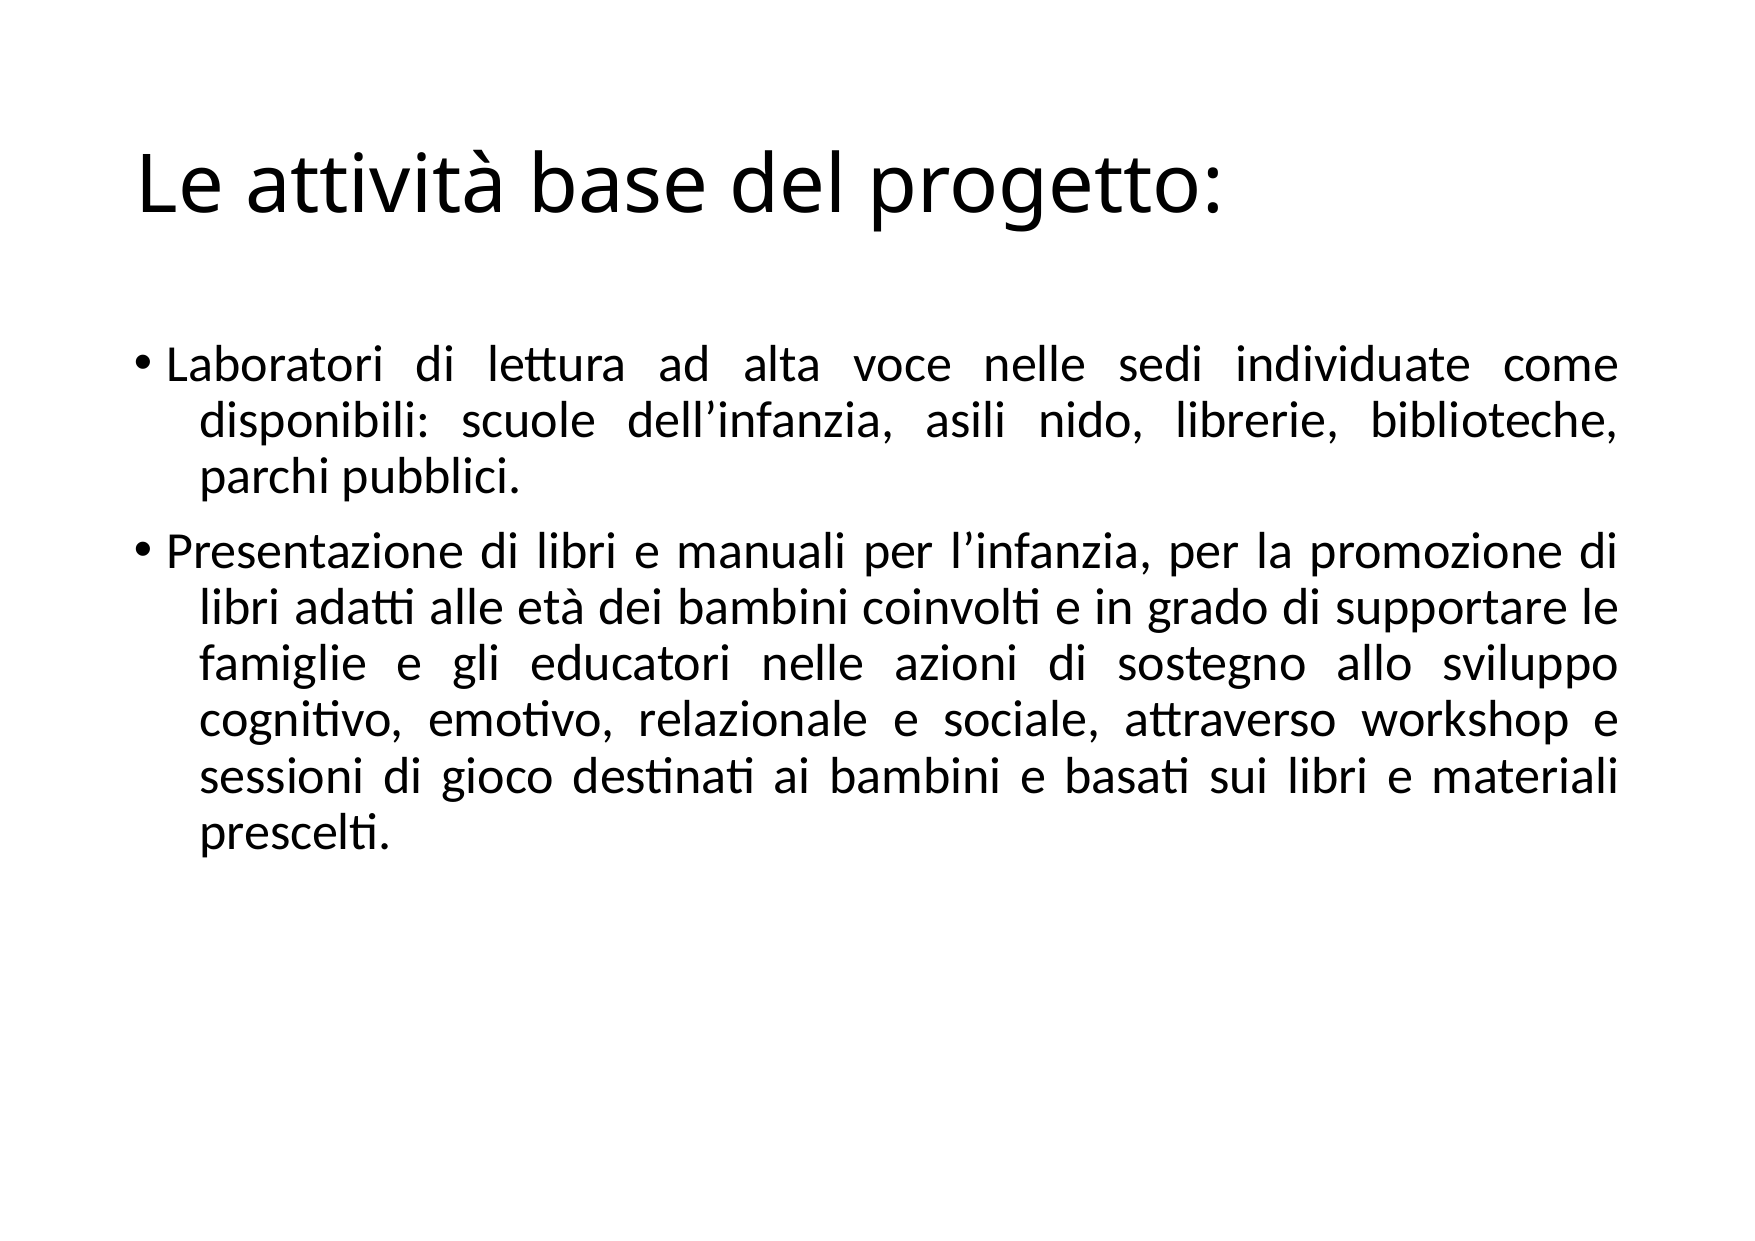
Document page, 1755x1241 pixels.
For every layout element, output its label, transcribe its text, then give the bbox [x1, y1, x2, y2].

list Laboratori di lettura ad alta voce nelle sedi individuate come disponibili: scuole dell’infanzia, asili nido, librerie, biblioteche, parchi pubblici. Presentazione di libri e manuali per l’infanzia, per la promozione di libri adatti alle età dei bambini coinvolti e in grado di supportare le famiglie e gli educatori nelle azioni di sostegno allo sviluppo cognitivo, emotivo, relazionale e sociale, attraverso workshop e sessioni di gioco destinati ai bambini e basati sui libri e materiali prescelti. [120, 330, 1634, 1118]
title Le attività base del progetto: [120, 66, 1634, 306]
